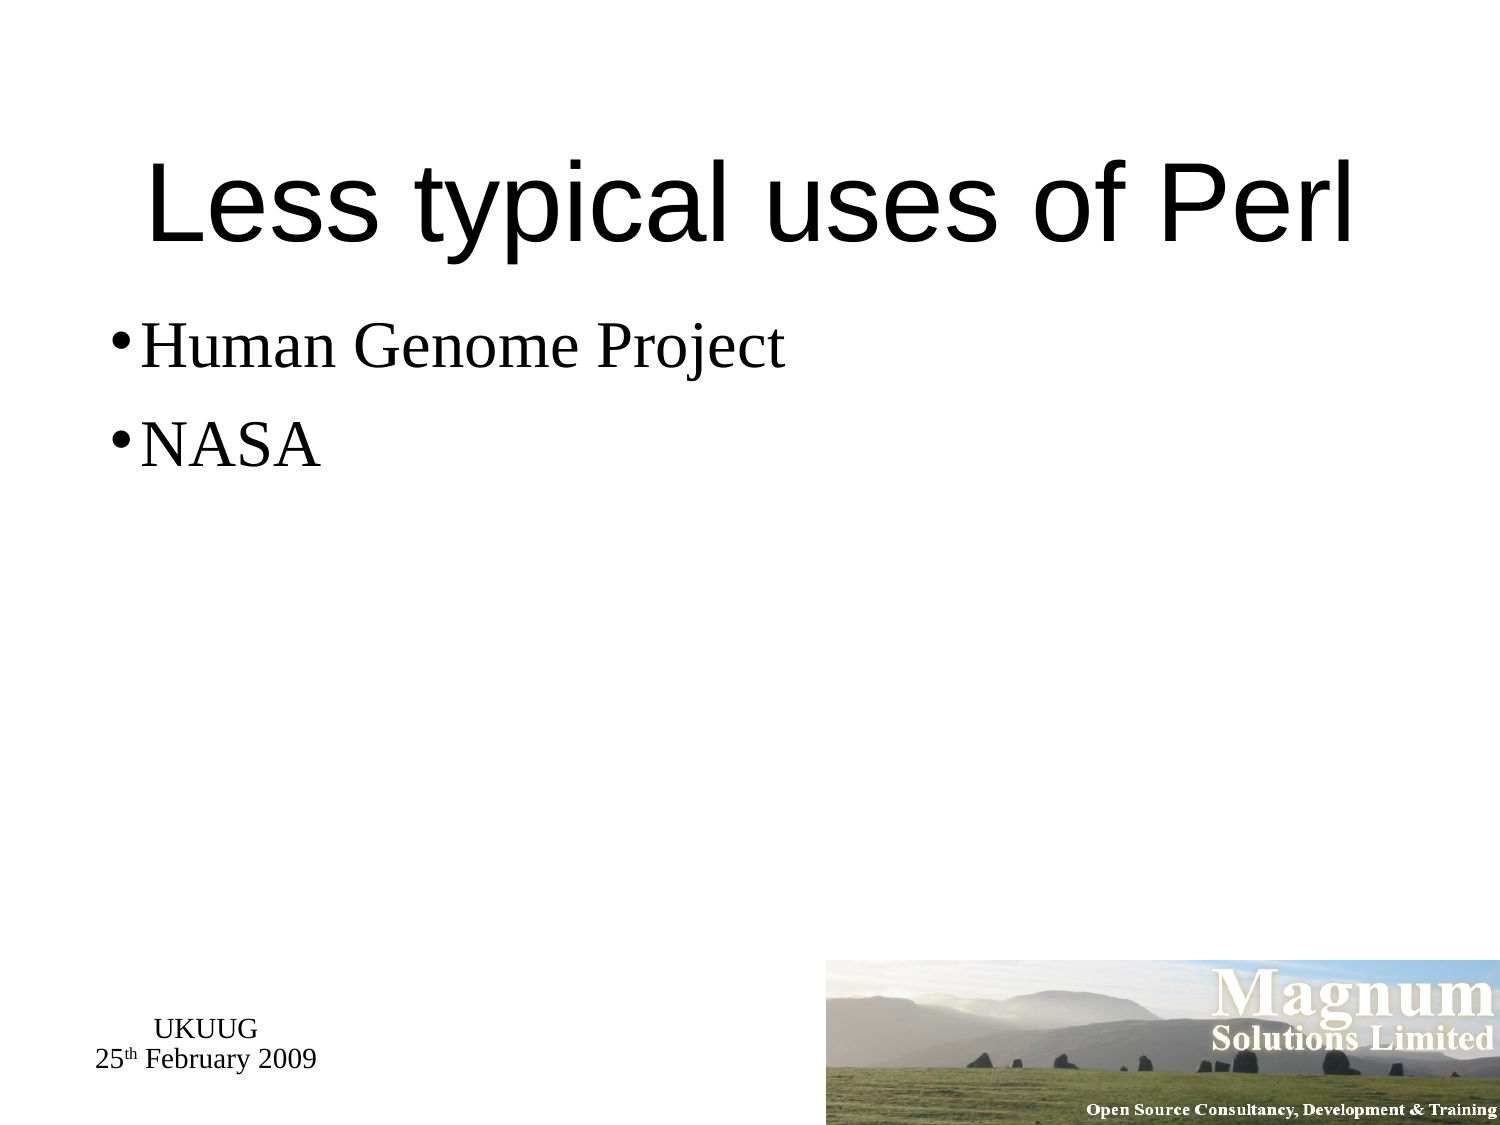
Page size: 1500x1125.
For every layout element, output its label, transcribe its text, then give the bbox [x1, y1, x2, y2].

list Human Genome Project NASA [110, 312, 1392, 1007]
picture [826, 960, 1500, 1125]
title Less typical uses of Perl [110, 100, 1392, 274]
